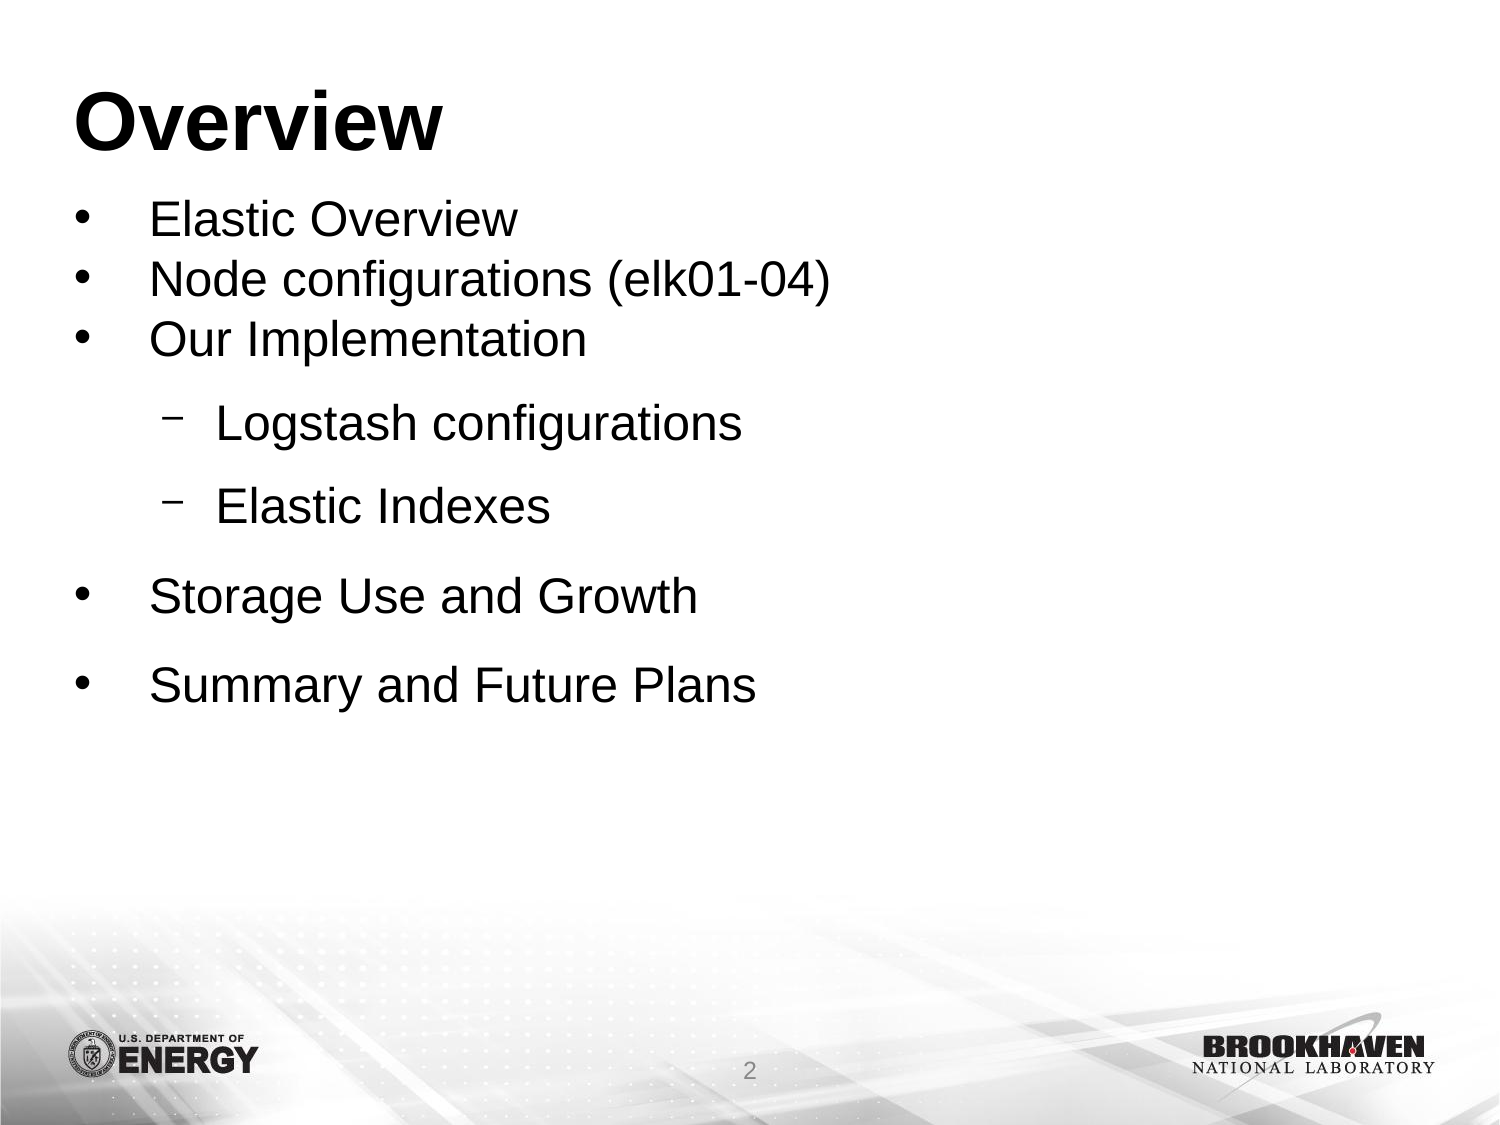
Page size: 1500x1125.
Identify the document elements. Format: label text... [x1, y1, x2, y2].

slide_number <number> [581, 1039, 919, 1100]
list Elastic Overview Node configurations (elk01-04) Our Implementation Logstash configurations Elastic Indexes Storage Use and Growth Summary and Future Plans [58, 180, 1425, 944]
picture [0, 0, 1500, 1125]
title Overview [58, 59, 1425, 180]
